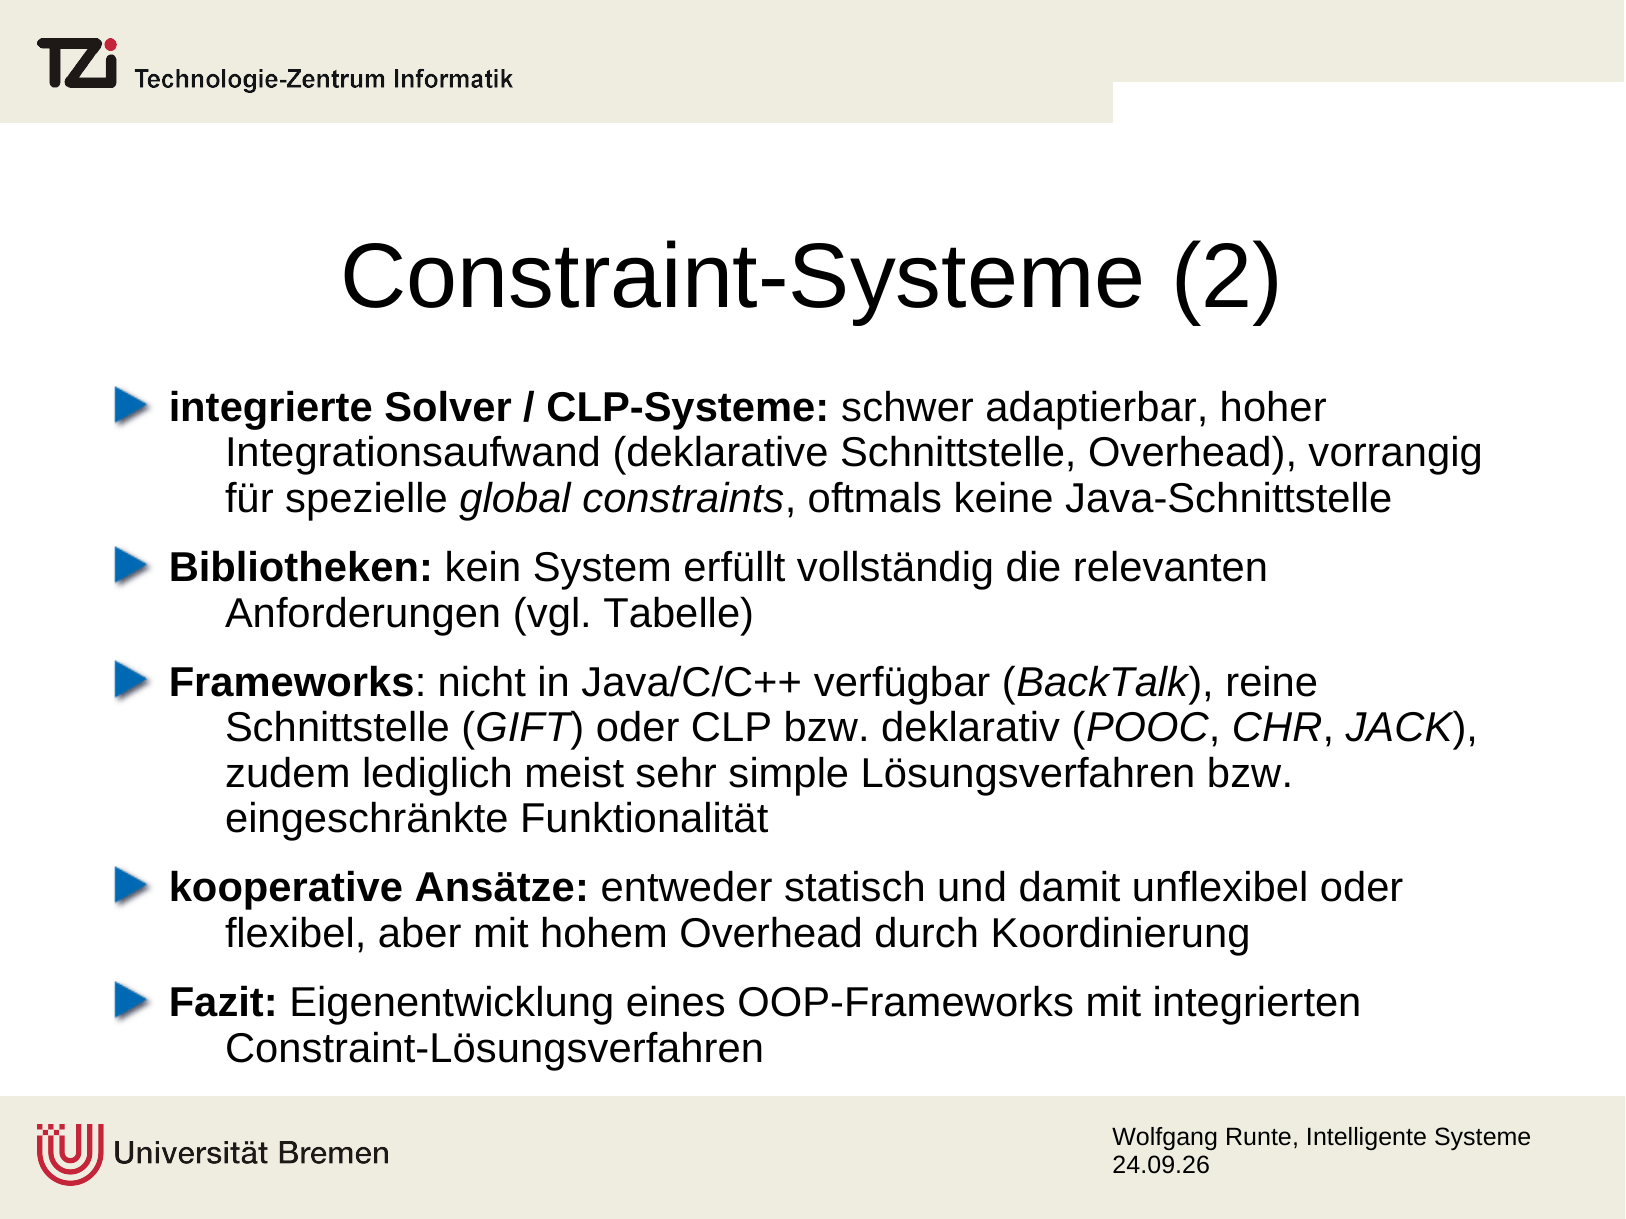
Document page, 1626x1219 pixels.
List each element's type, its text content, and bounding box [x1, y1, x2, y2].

list integrierte Solver / CLP-Systeme: schwer adaptierbar, hoher Integrationsaufwand (deklarative Schnittstelle, Overhead), vorrangig für spezielle global constraints, oftmals keine Java-Schnittstelle Bibliotheken: kein System erfüllt vollständig die relevanten Anforderungen (vgl. Tabelle) Frameworks: nicht in Java/C/C++ verfügbar (BackTalk), reine Schnittstelle (GIFT) oder CLP bzw. deklarativ (POOC, CHR, JACK), zudem lediglich meist sehr simple Lösungsverfahren bzw. eingeschränkte Funktionalität kooperative Ansätze: entweder statisch und damit unflexibel oder flexibel, aber mit hohem Overhead durch Koordinierung Fazit: Eigenentwicklung eines OOP-Frameworks mit integrierten Constraint-Lösungsverfahren [112, 384, 1513, 1125]
title Constraint-Systeme (2) [112, 162, 1513, 384]
picture [37, 38, 513, 93]
picture [37, 1124, 388, 1186]
